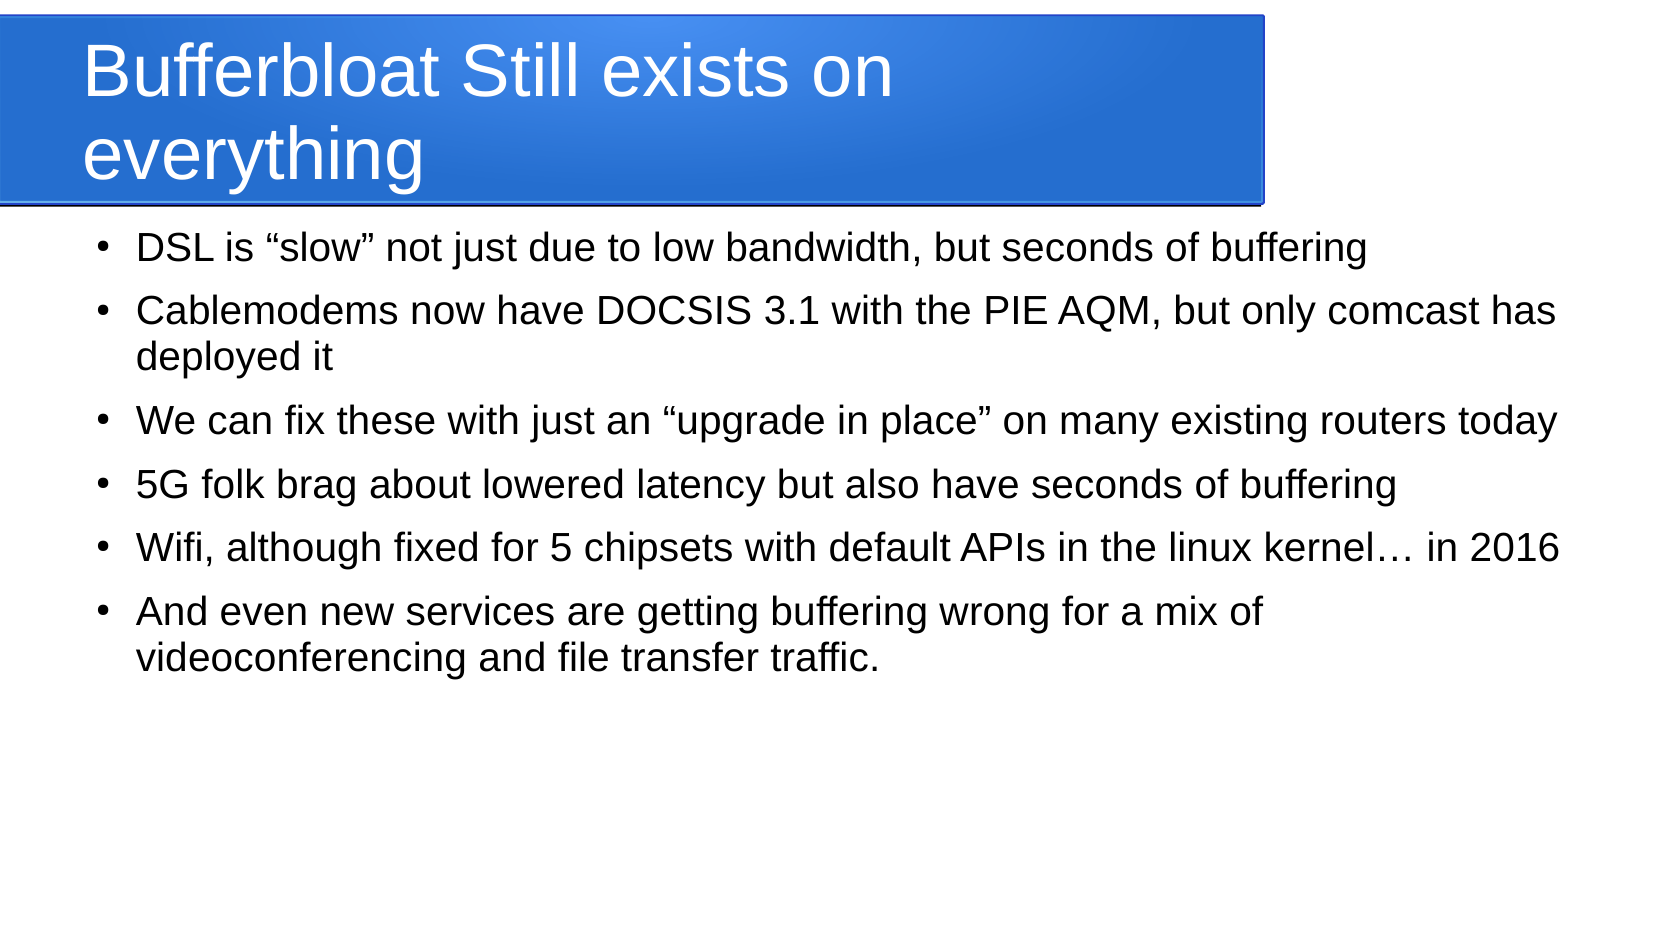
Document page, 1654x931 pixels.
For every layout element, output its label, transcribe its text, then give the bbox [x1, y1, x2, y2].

title Bufferbloat Still exists on everything [82, 29, 1235, 196]
list DSL is “slow” not just due to low bandwidth, but seconds of buffering Cablemodems now have DOCSIS 3.1 with the PIE AQM, but only comcast has deployed it We can fix these with just an “upgrade in place” on many existing routers today 5G folk brag about lowered latency but also have seconds of buffering Wifi, although fixed for 5 chipsets with default APIs in the linux kernel… in 2016 And even new services are getting buffering wrong for a mix of videoconferencing and file transfer traffic. [82, 224, 1571, 764]
